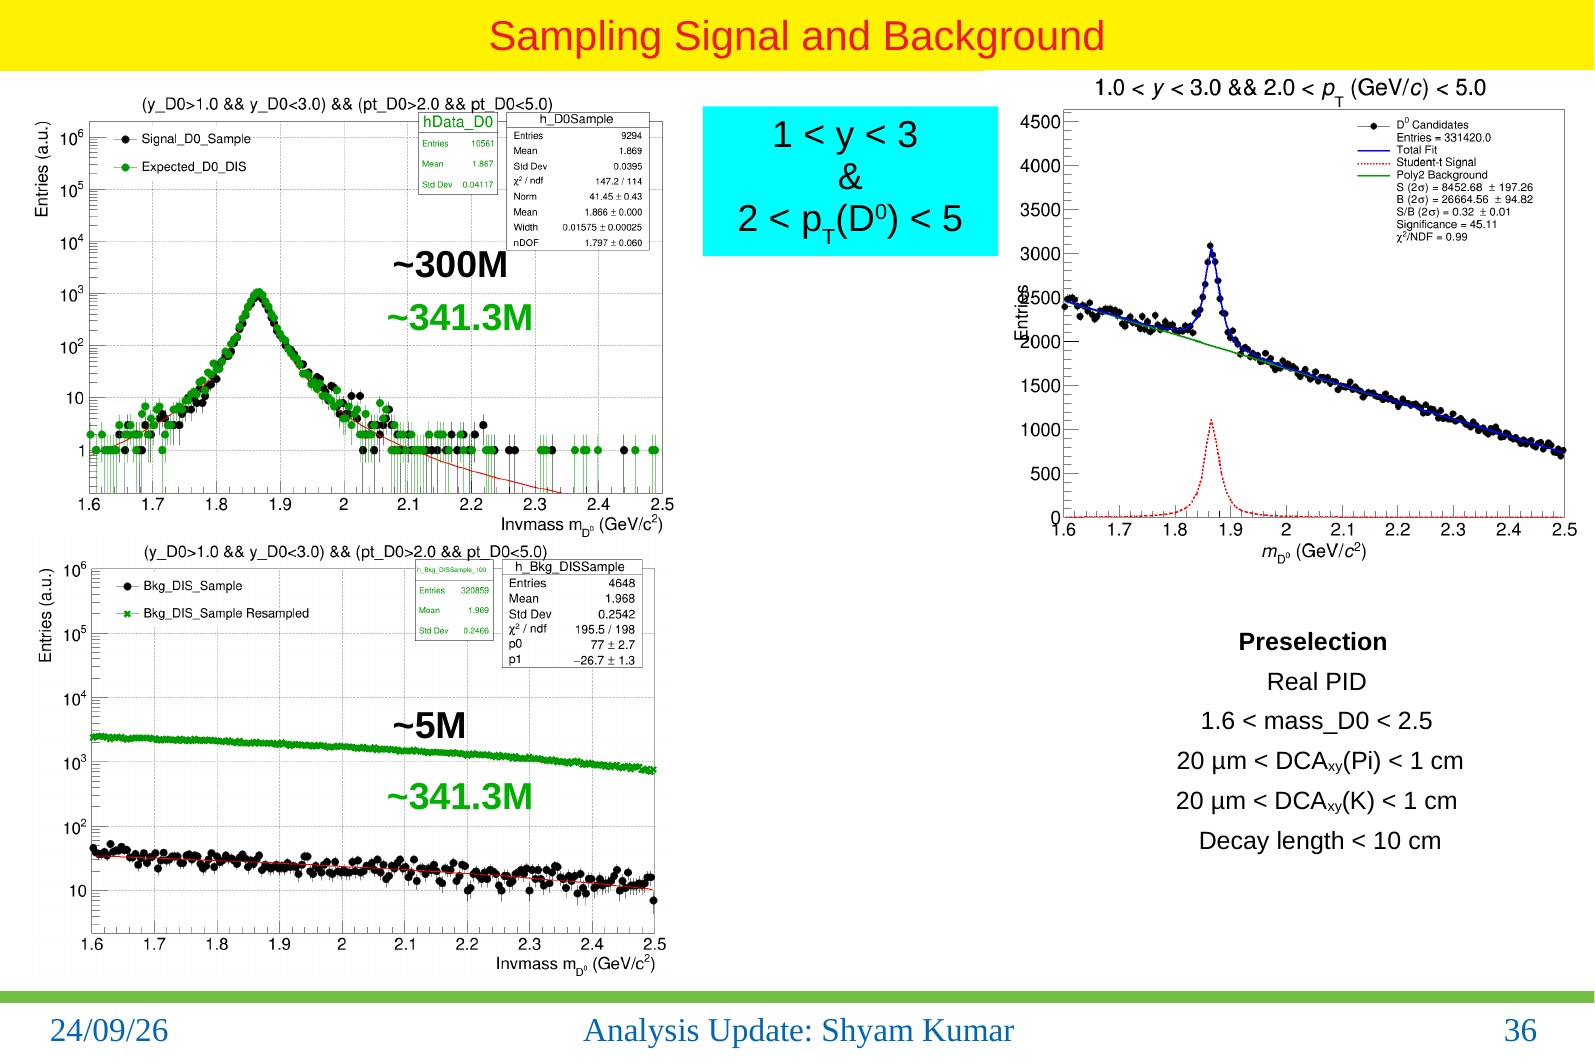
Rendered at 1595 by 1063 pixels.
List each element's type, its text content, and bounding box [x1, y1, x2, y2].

title Sampling Signal and Background [0, 0, 1595, 71]
text_box 1 < y < 3 & 2 < pT(D0) < 5 [702, 106, 999, 257]
text_box ~341.3M [372, 289, 656, 347]
picture [984, 70, 1595, 567]
text_box ~300M [377, 236, 662, 294]
text_box ~5M [377, 696, 662, 754]
picture [23, 89, 682, 987]
text_box Preselection Real PID 1.6 < mass_D0 < 2.5 20 µm < DCAxy(Pi) < 1 cm 20 µm < DCAxy(K) < 1 cm Decay length < 10 cm [1122, 620, 1512, 951]
text_box ~341.3M [372, 767, 656, 825]
